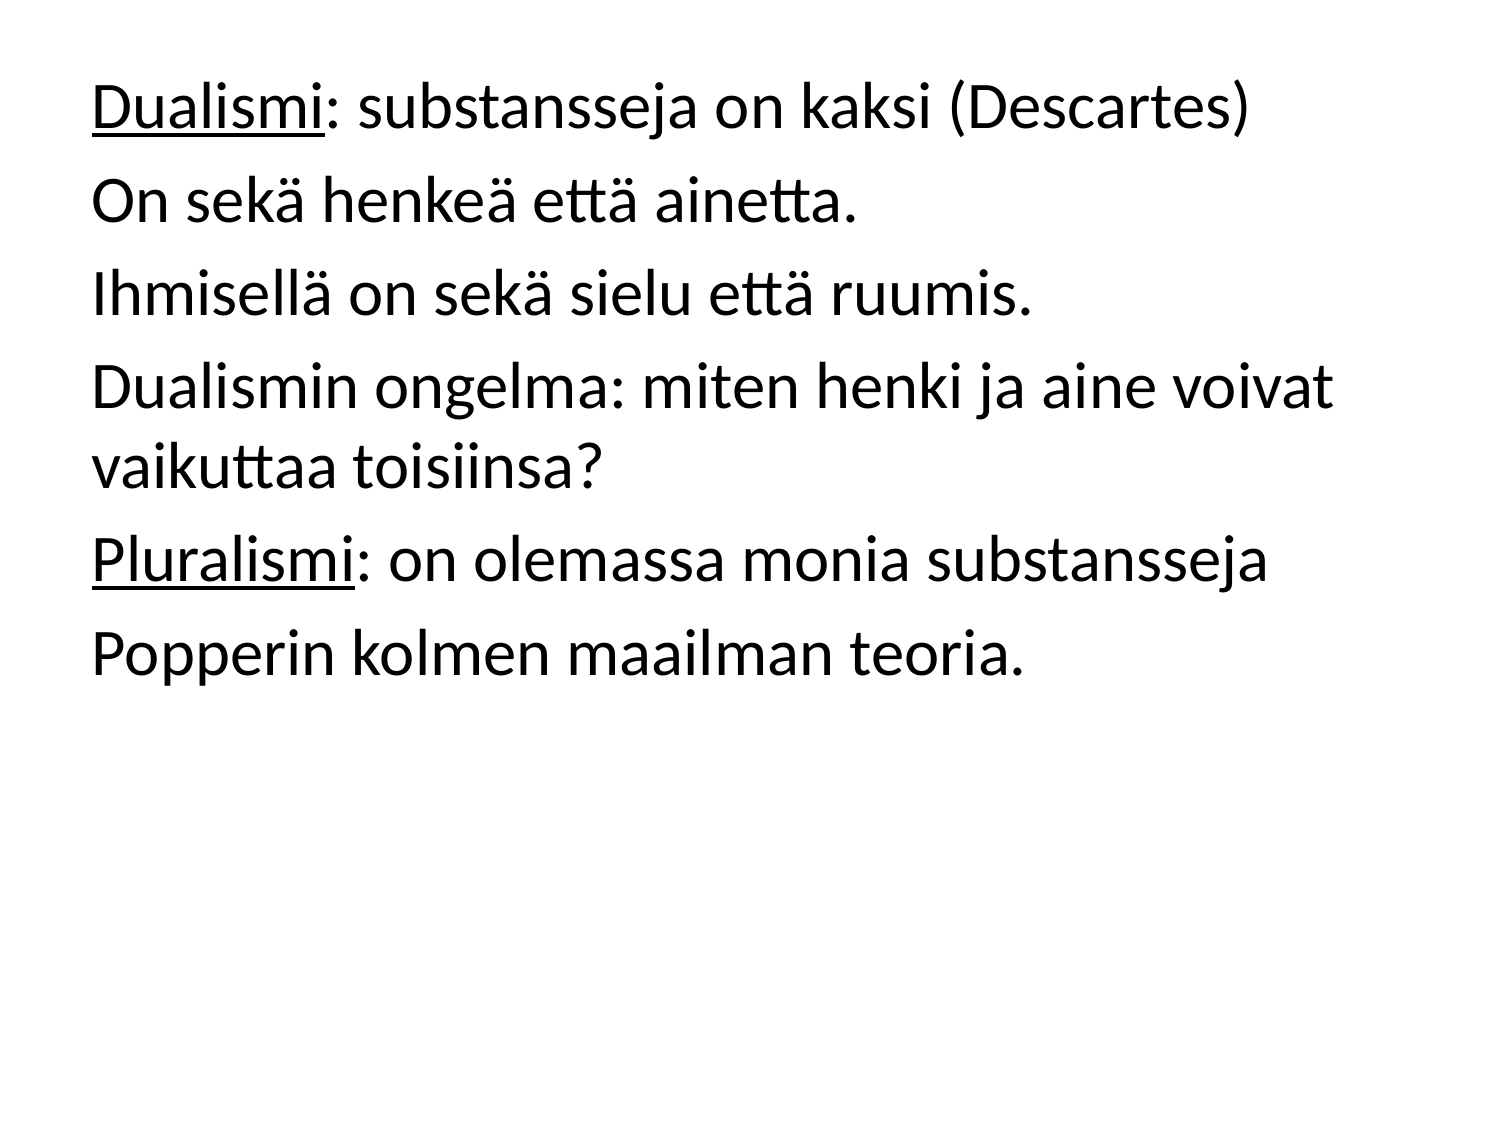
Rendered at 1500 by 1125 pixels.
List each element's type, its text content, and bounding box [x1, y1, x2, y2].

list Dualismi: substansseja on kaksi (Descartes) On sekä henkeä että ainetta. Ihmisellä on sekä sielu että ruumis. Dualismin ongelma: miten henki ja aine voivat vaikuttaa toisiinsa? Pluralismi: on olemassa monia substansseja Popperin kolmen maailman teoria. [76, 54, 1425, 1005]
